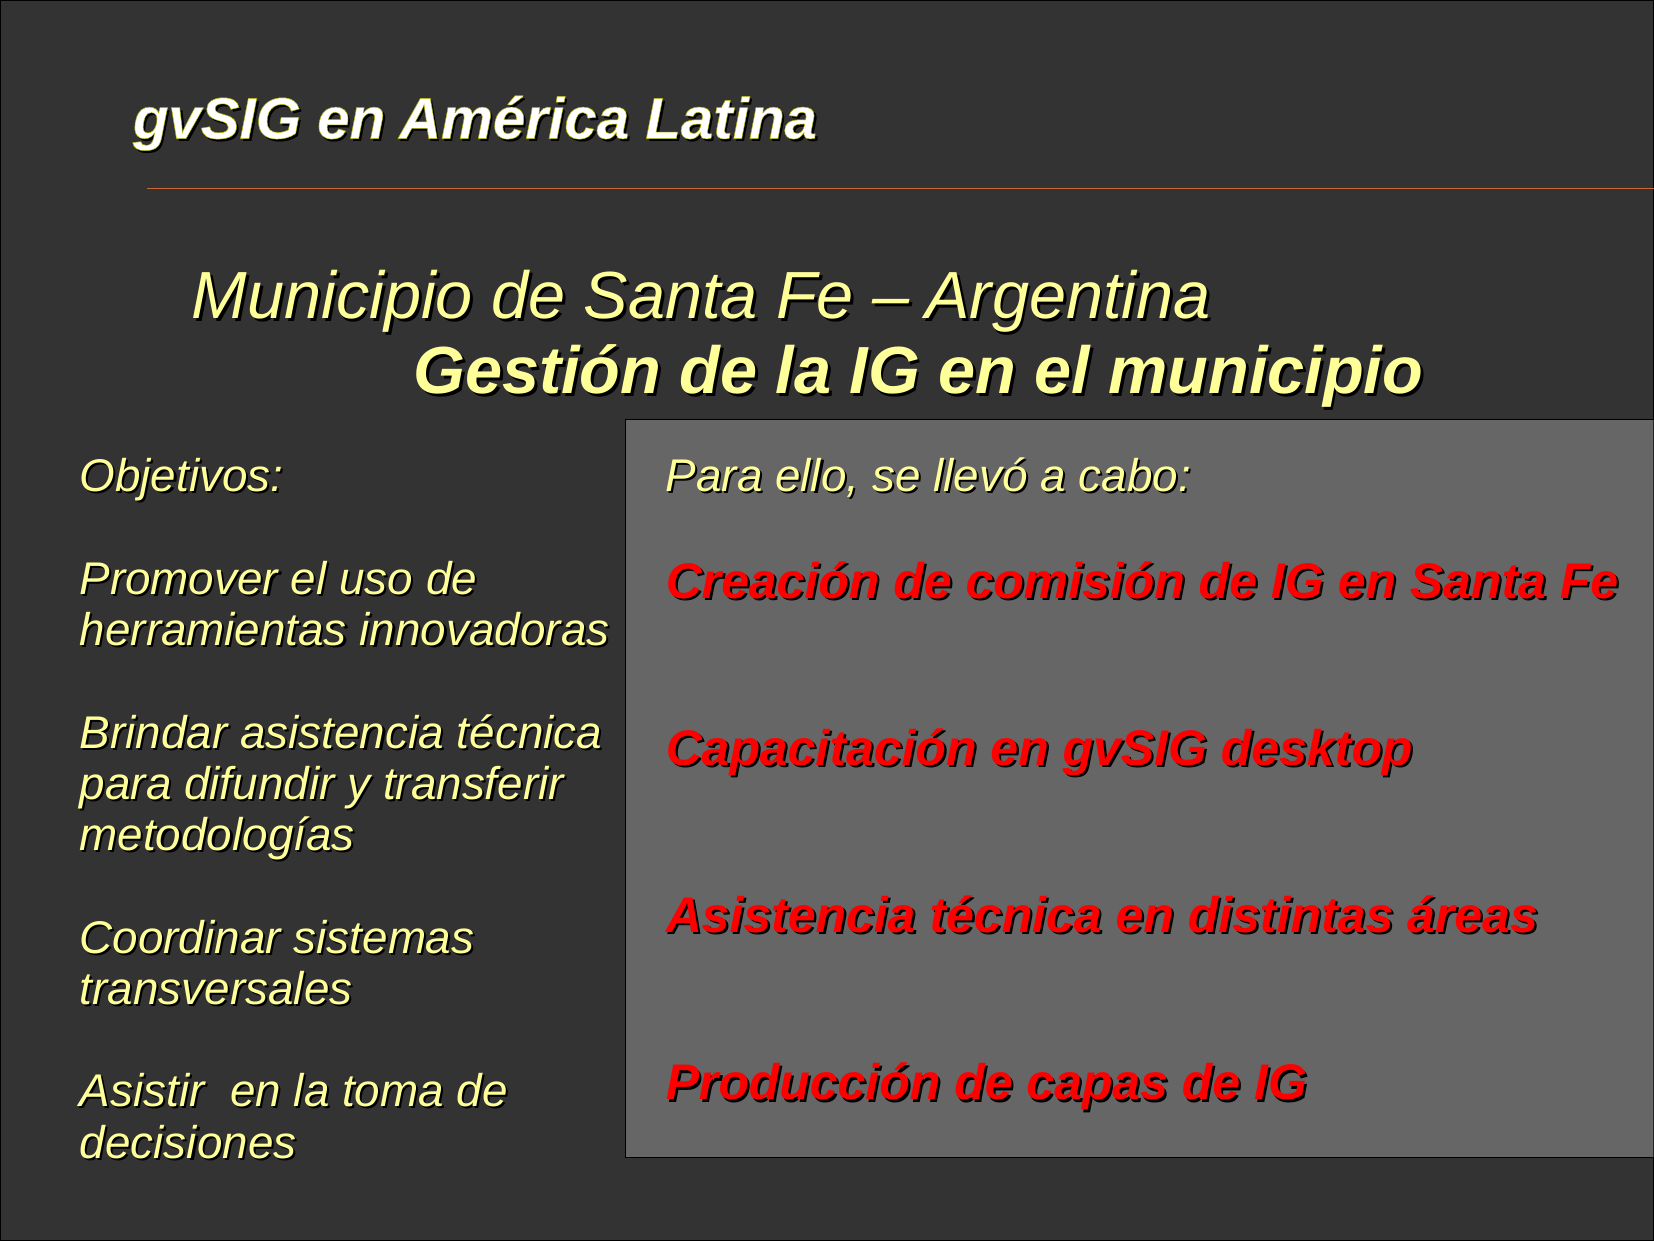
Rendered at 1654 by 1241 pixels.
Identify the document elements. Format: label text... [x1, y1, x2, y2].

text_box gvSIG en América Latina [118, 78, 1536, 169]
text_box [0, 0, 1654, 1241]
text_box Municipio de Santa Fe – Argentina Gestión de la IG en el municipio [177, 251, 1536, 416]
text_box Para ello, se llevó a cabo: Creación de comisión de IG en Santa Fe Capacitación en gvSIG desktop Asistencia técnica en distintas áreas Producción de capas de IG [651, 442, 1654, 1118]
text_box Objetivos: Promover el uso de herramientas innovadoras Brindar asistencia técnica para difundir y transferir metodologías Coordinar sistemas transversales Asistir en la toma de decisiones [64, 442, 656, 1176]
